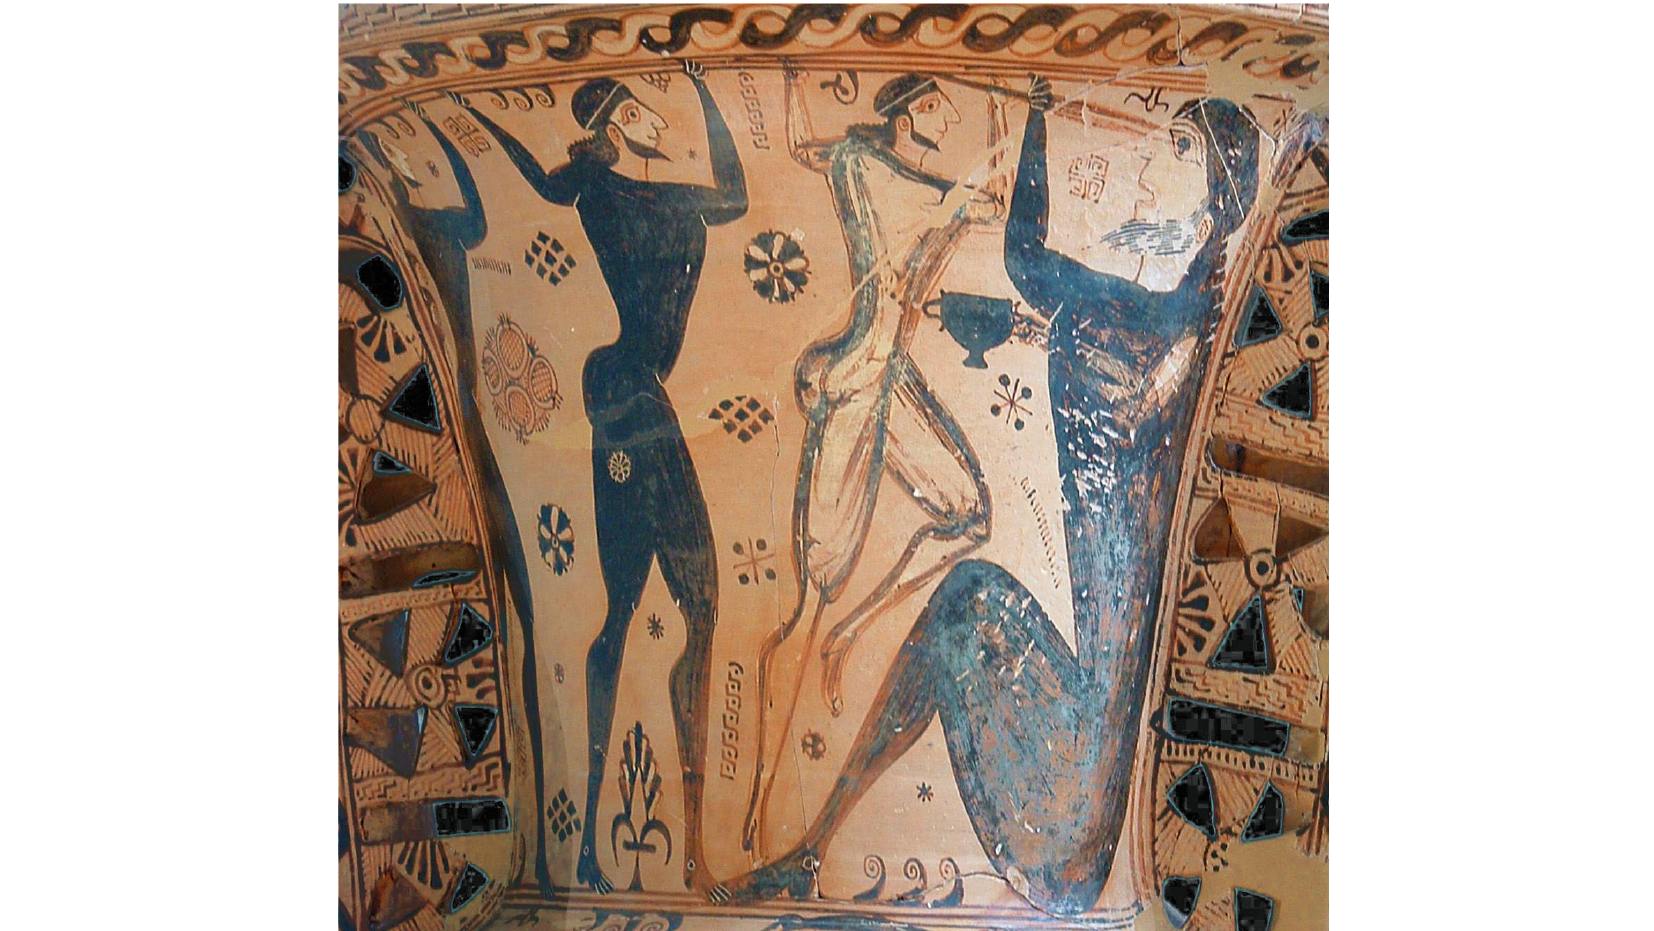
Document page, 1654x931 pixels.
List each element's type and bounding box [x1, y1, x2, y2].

picture [338, 3, 1329, 931]
